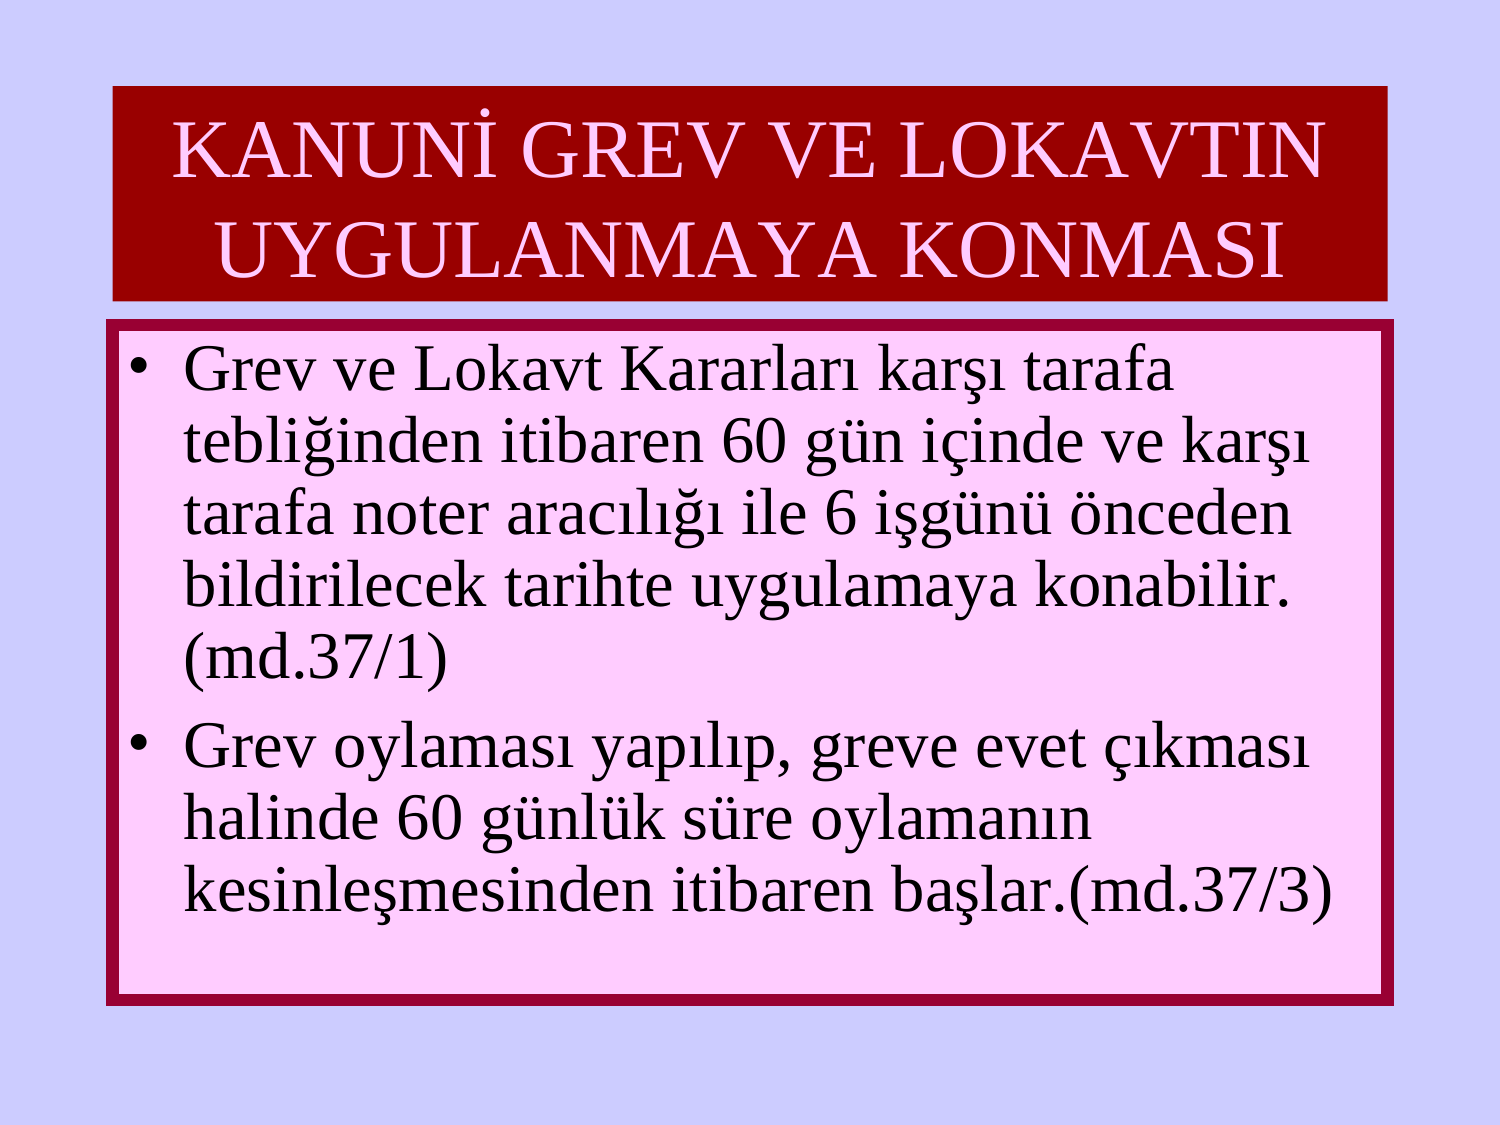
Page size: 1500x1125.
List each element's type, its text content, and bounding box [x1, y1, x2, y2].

list Grev ve Lokavt Kararları karşı tarafa tebliğinden itibaren 60 gün içinde ve karşı tarafa noter aracılığı ile 6 işgünü önceden bildirilecek tarihte uygulamaya konabilir.(md.37/1) Grev oylaması yapılıp, greve evet çıkması halinde 60 günlük süre oylamanın kesinleşmesinden itibaren başlar.(md.37/3) [112, 324, 1388, 1000]
title KANUNİ GREV VE LOKAVTIN UYGULANMAYA KONMASI [112, 86, 1388, 302]
